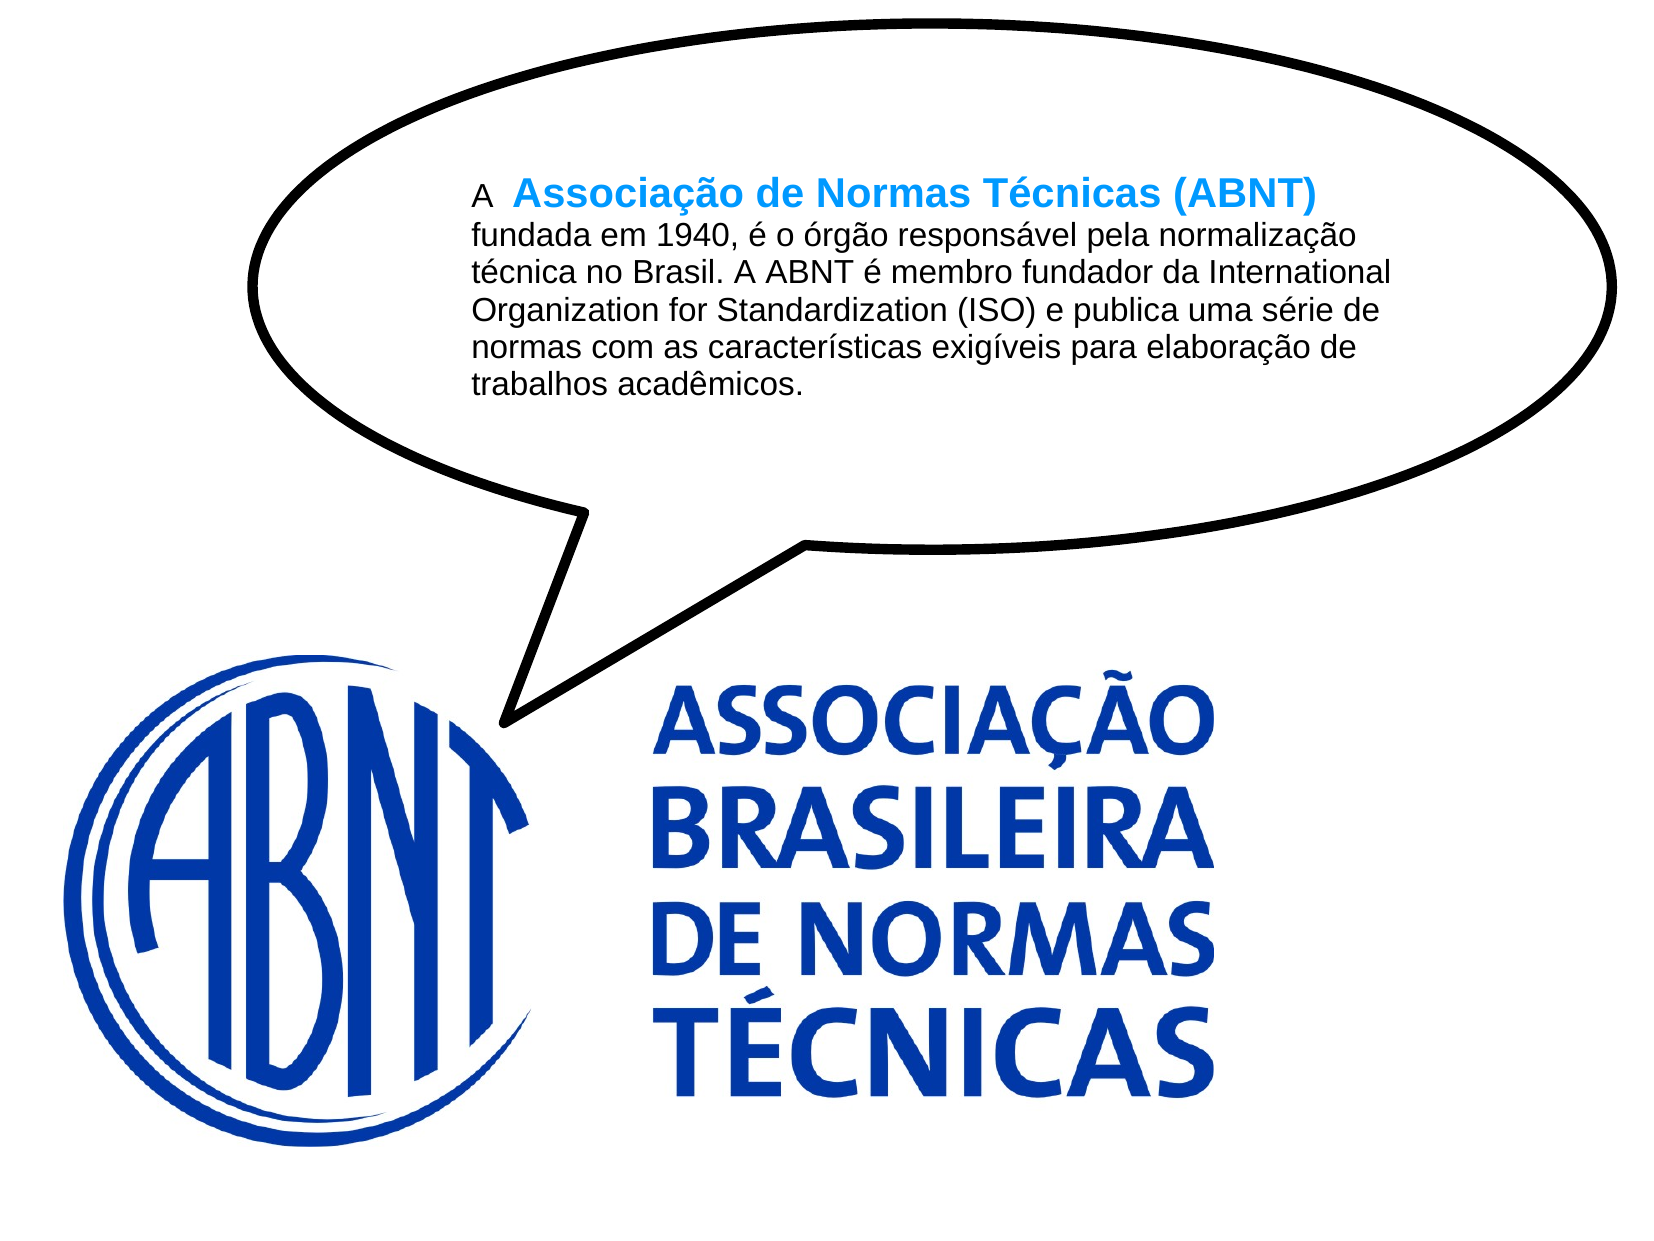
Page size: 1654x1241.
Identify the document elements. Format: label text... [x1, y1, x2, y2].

picture [63, 655, 1214, 1147]
text_box A Associação de Normas Técnicas (ABNT), fundada em 1940, é o órgão responsável pela normalização técnica no Brasil. A ABNT é membro fundador da International Organization for Standardization (ISO) e publica uma série de normas com as características exigíveis para elaboração de trabalhos acadêmicos. [252, 23, 1612, 724]
